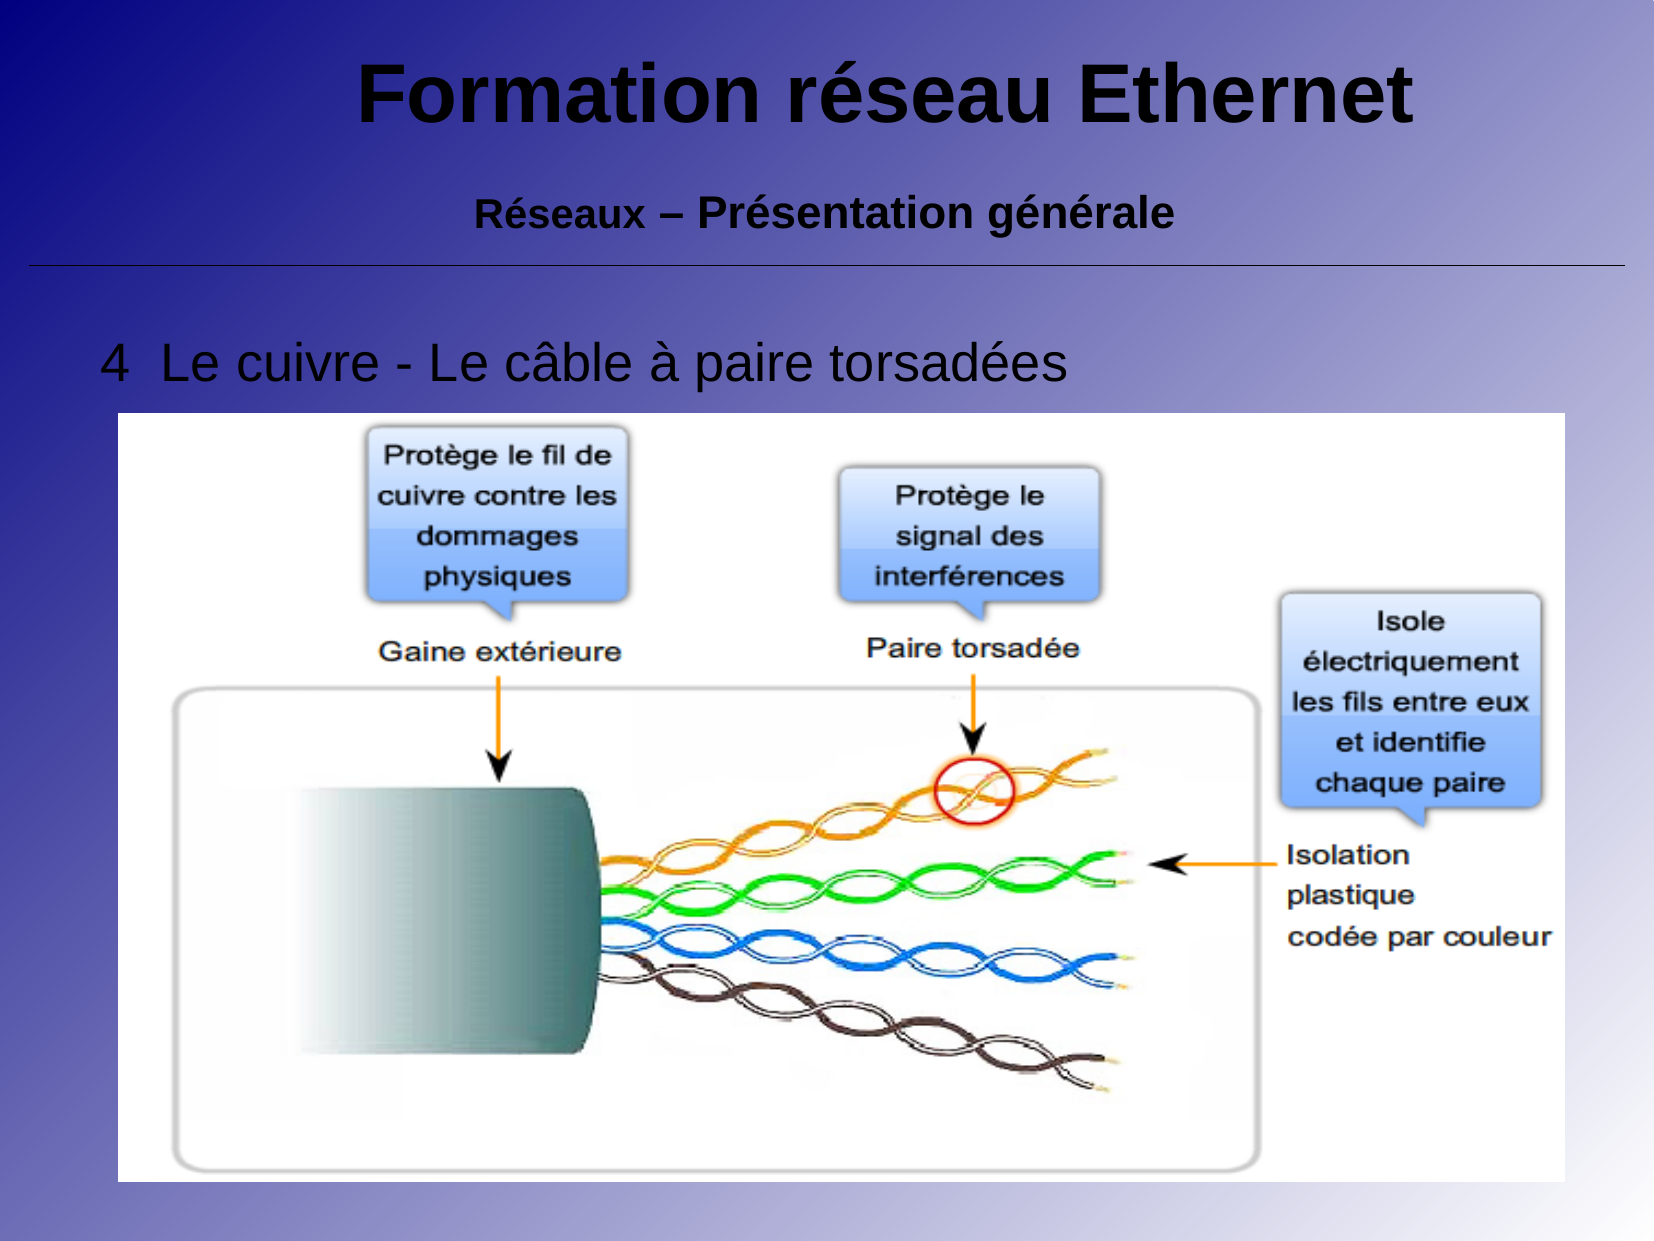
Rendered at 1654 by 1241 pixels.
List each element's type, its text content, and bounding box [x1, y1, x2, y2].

text_box Réseaux – Présentation générale [29, 177, 1621, 265]
text_box Réseaux – Présentation générale [29, 266, 1621, 354]
picture [118, 413, 1565, 1182]
text_box Formation réseau Ethernet [324, 39, 1447, 148]
text_box 4 Le cuivre - Le câble à paire torsadées [85, 324, 1085, 401]
